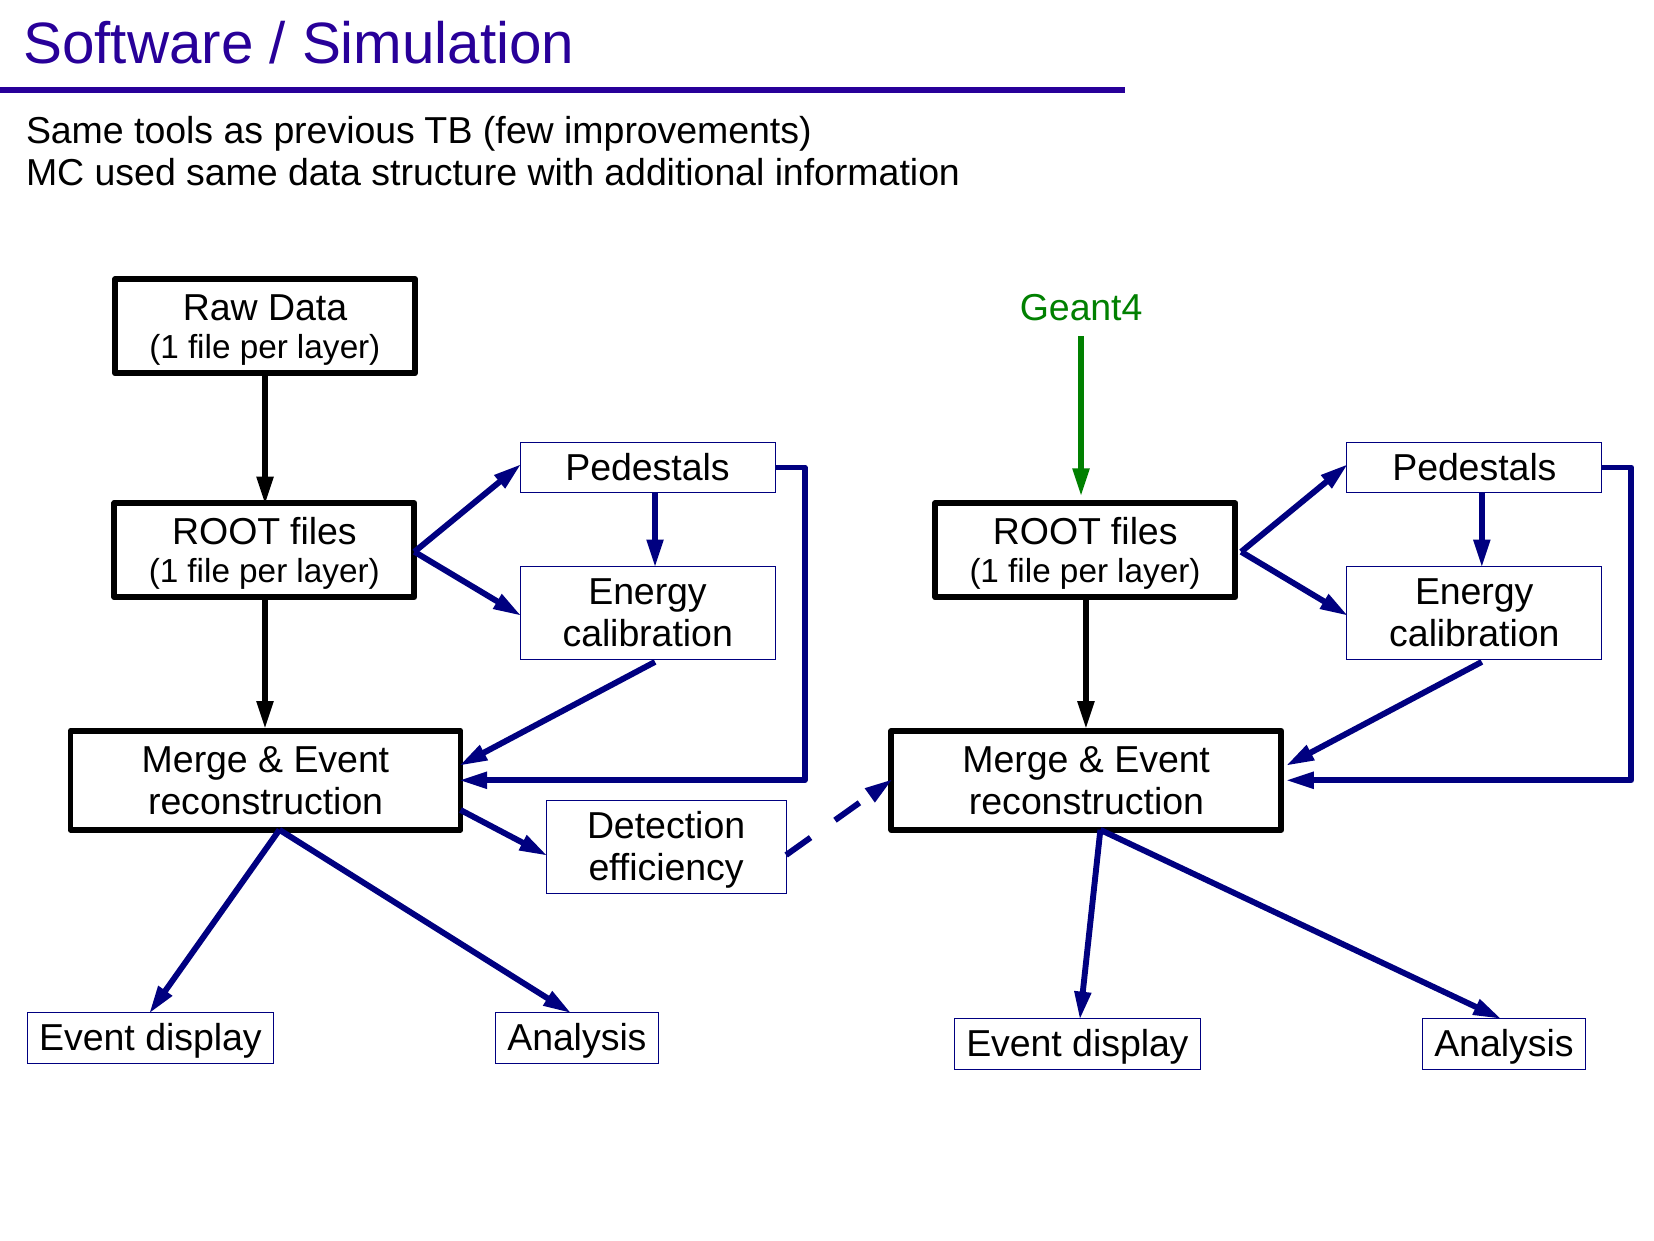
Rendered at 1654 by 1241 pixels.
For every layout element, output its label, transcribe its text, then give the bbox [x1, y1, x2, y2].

text_box ROOT files (1 file per layer) [935, 503, 1236, 598]
text_box Pedestals [520, 442, 776, 493]
text_box ROOT files (1 file per layer) [114, 503, 415, 598]
text_box Same tools as previous TB (few improvements) MC used same data structure with additional information [11, 102, 1552, 202]
text_box Detection efficiency [546, 800, 787, 894]
text_box Energy calibration [1346, 566, 1602, 660]
text_box Merge & Event reconstruction [70, 730, 461, 830]
text_box Event display [954, 1018, 1201, 1070]
text_box Event display [27, 1012, 274, 1064]
text_box Analysis [1422, 1018, 1586, 1070]
text_box Analysis [495, 1012, 658, 1064]
text_box Raw Data (1 file per layer) [115, 279, 416, 374]
title Software / Simulation [23, 10, 1512, 76]
text_box Pedestals [1346, 442, 1602, 493]
text_box Geant4 [916, 279, 1247, 337]
text_box Energy calibration [520, 566, 776, 660]
text_box Merge & Event reconstruction [891, 730, 1282, 830]
